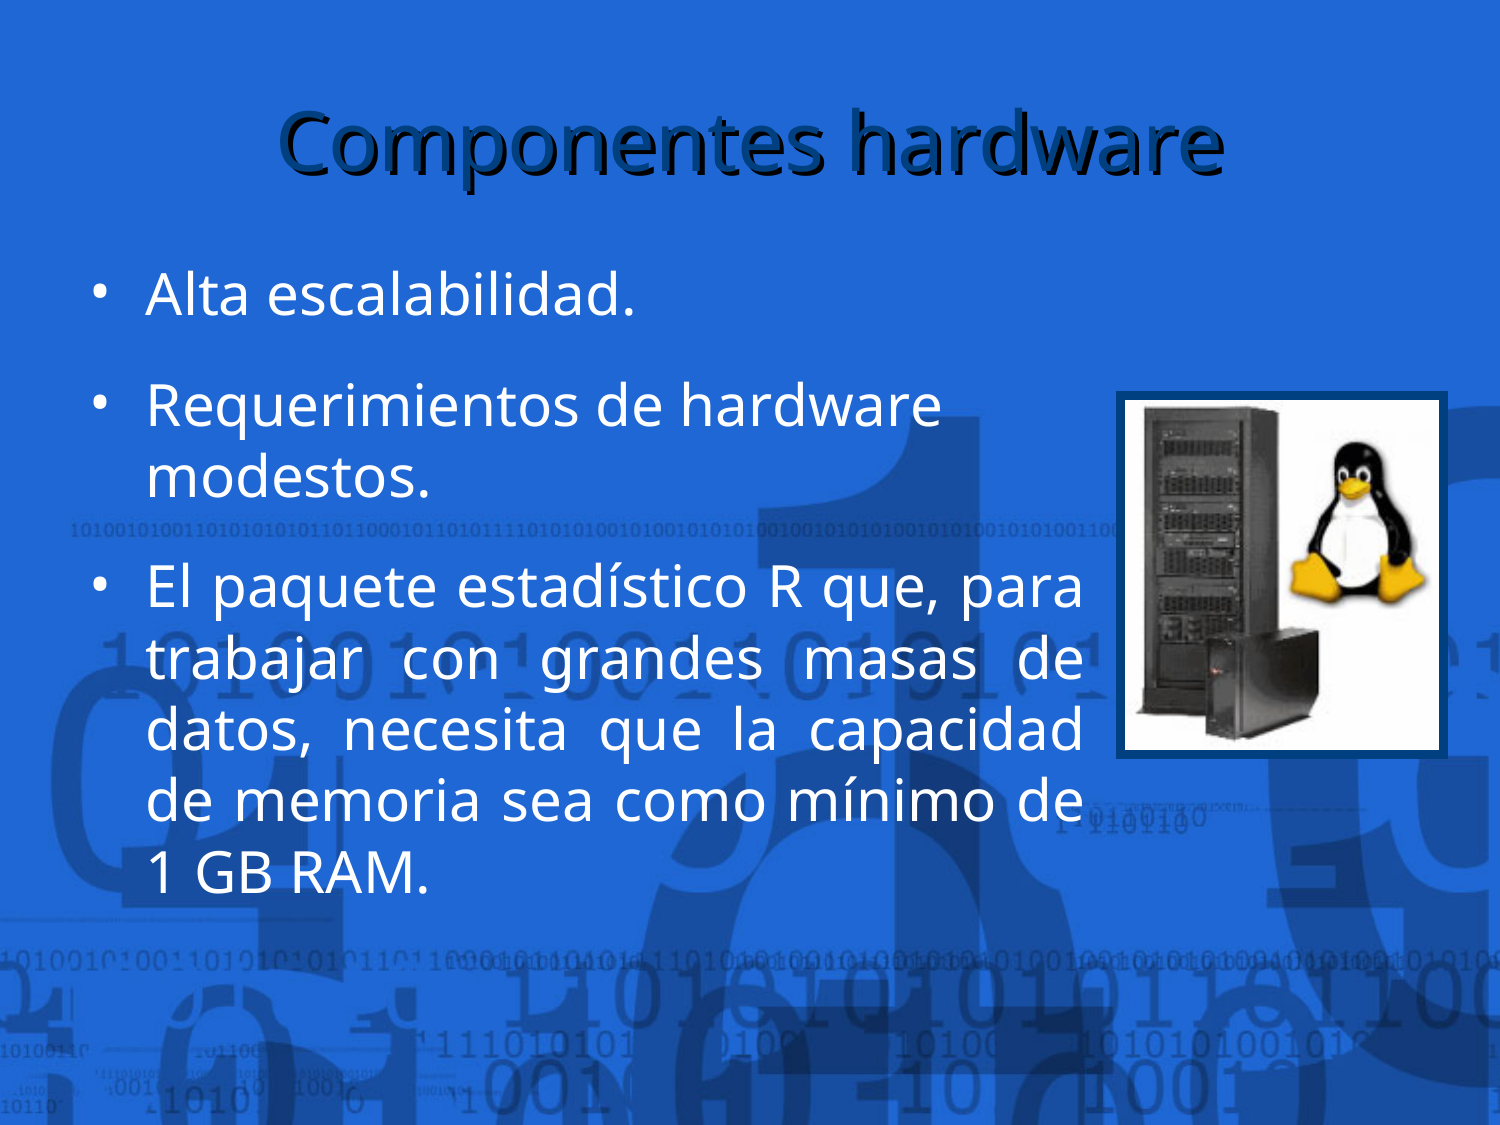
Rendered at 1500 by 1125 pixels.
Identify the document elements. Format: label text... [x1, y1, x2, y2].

list Alta escalabilidad. Requerimientos de hardware modestos. El paquete estadístico R que, para trabajar con grandes masas de datos, necesita que la capacidad de memoria sea como mínimo de 1 GB RAM. [74, 250, 1100, 1019]
picture [0, 0, 1500, 1125]
title Componentes hardware [75, 45, 1426, 233]
